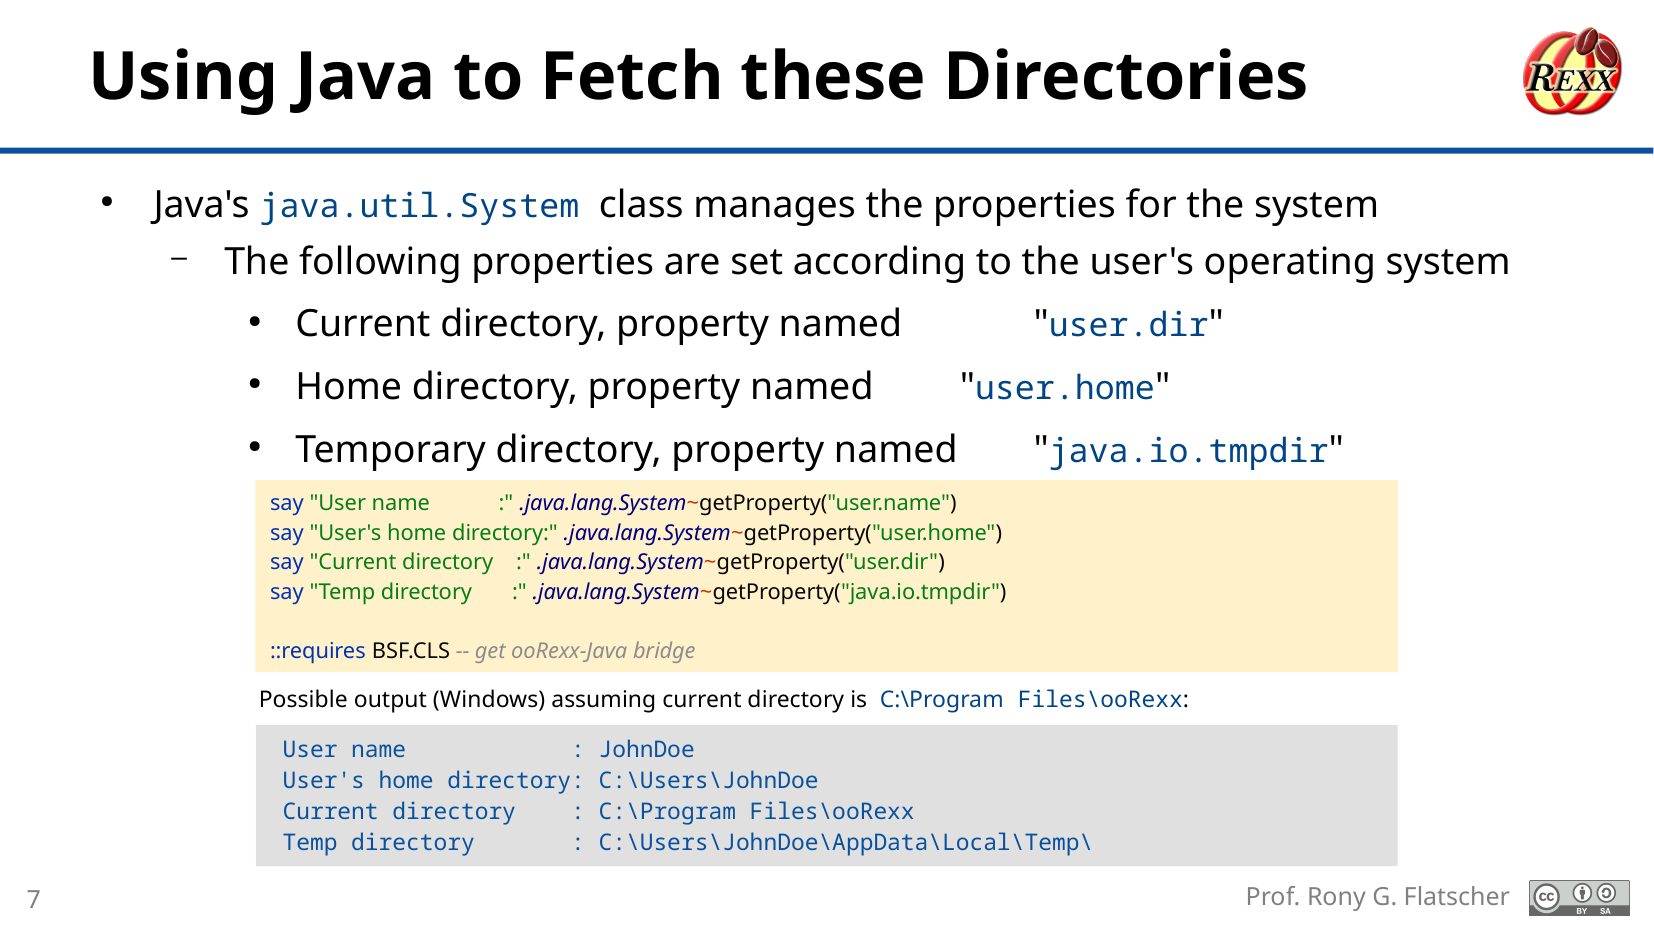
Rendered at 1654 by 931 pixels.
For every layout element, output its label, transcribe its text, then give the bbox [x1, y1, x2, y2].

text_box User name : JohnDoe User's home directory: C:\Users\JohnDoe Current directory : C:\Program Files\ooRexx Temp directory : C:\Users\JohnDoe\AppData\Local\Temp\ [255, 725, 1398, 867]
title Using Java to Fetch these Directories [29, 0, 1654, 148]
list Java's java.util.System class manages the properties for the system The following properties are set according to the user's operating system Current directory, property named "user.dir" Home directory, property named "user.home" Temporary directory, property named "java.io.tmpdir" [82, 177, 1576, 857]
text_box Possible output (Windows) assuming current directory is C:\Program Files\ooRexx: [244, 676, 1386, 721]
text_box say "User name :" .java.lang.System~getProperty("user.name") say "User's home directory:" .java.lang.System~getProperty("user.home") say "Current directory :" .java.lang.System~getProperty("user.dir") say "Temp directory :" .java.lang.System~getProperty("java.io.tmpdir") ::requires BSF.CLS -- get ooRexx-Java bridge [255, 480, 1399, 665]
